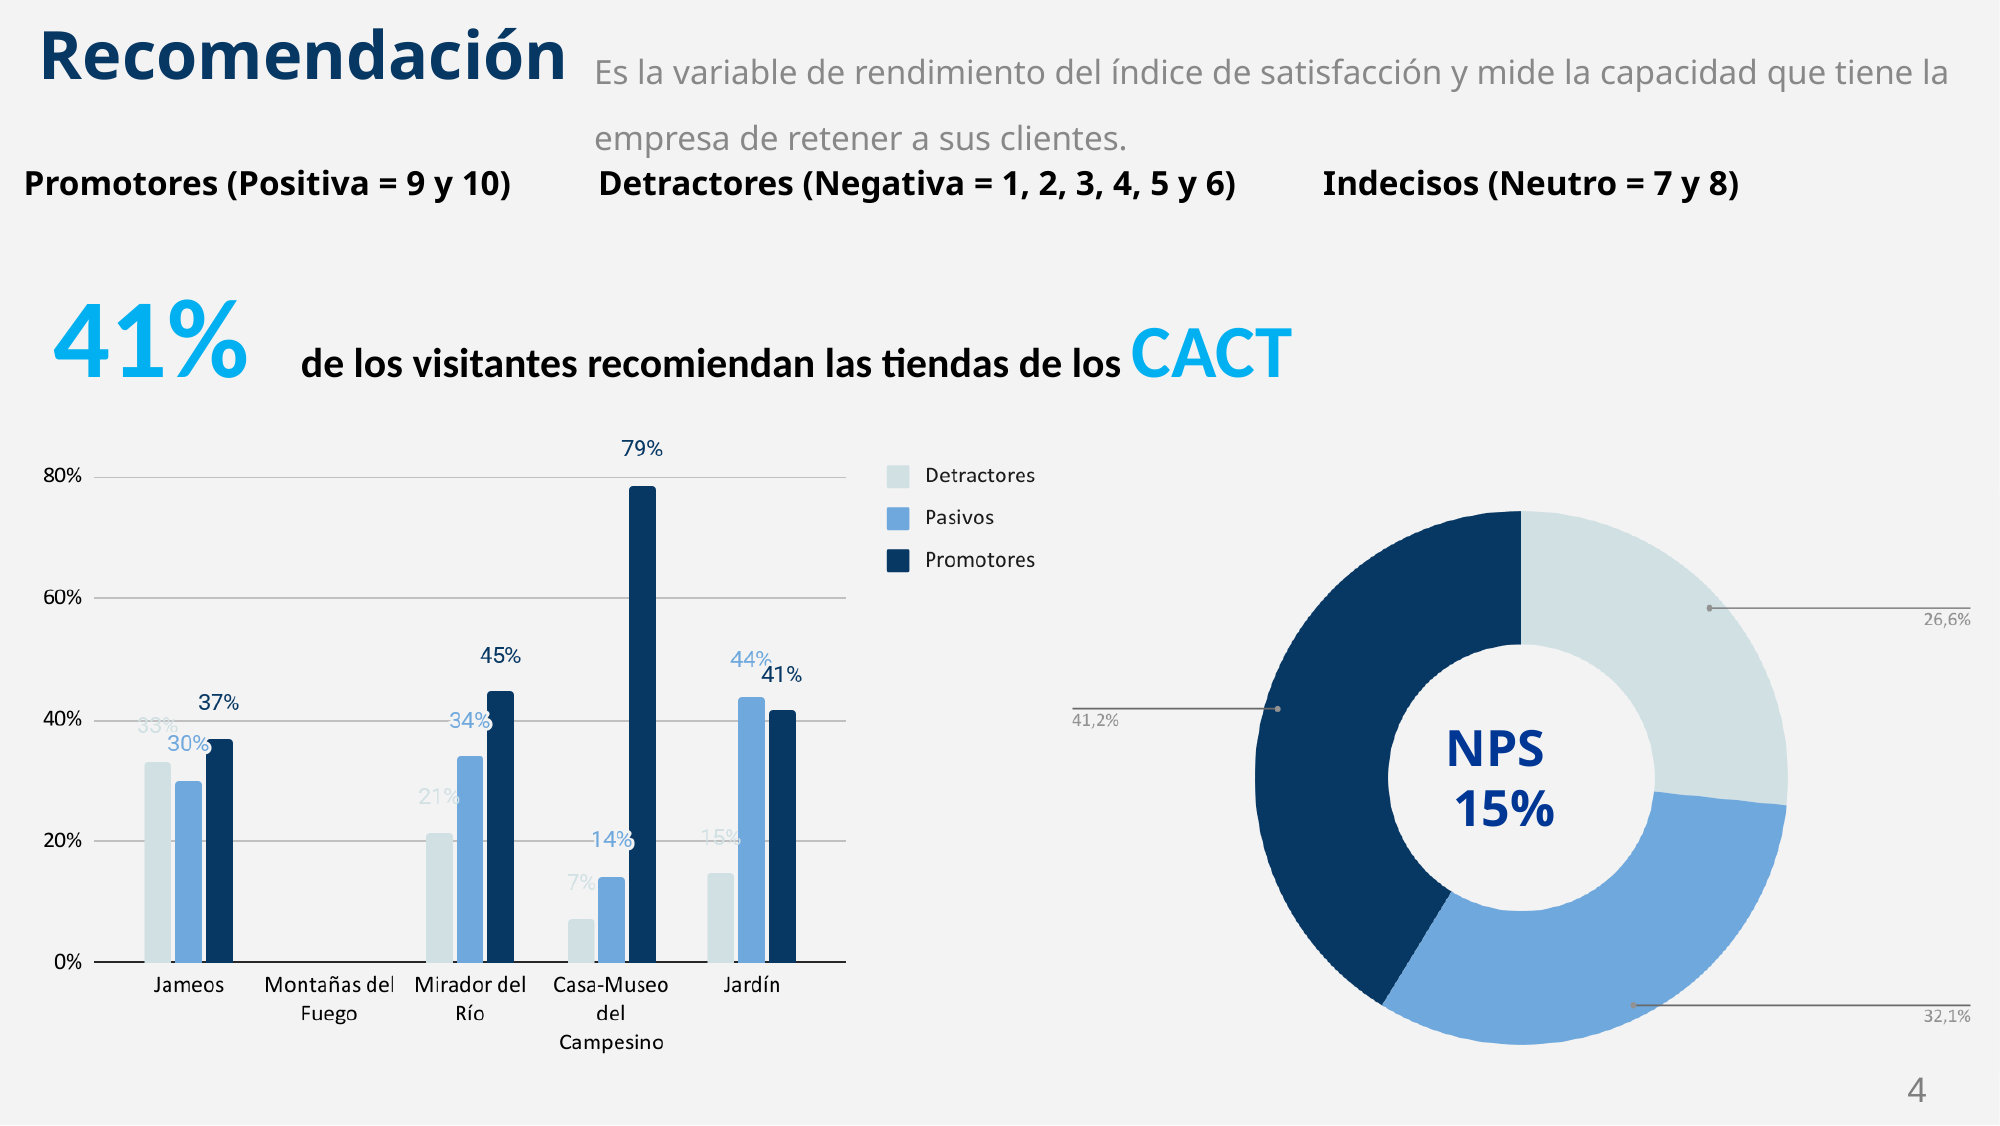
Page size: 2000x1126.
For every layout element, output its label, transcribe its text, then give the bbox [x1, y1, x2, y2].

text_box Recomendación [38, 0, 531, 106]
text_box NPS 15% [1445, 716, 1563, 837]
text_box Es la variable de rendimiento del índice de satisfacción y mide la capacidad que tiene la empresa de retener a sus clientes. [531, 0, 2000, 277]
slide_number <number> [1478, 1058, 1945, 1119]
text_box 41% de los visitantes recomiendan las tiendas de los CACT [38, 257, 1375, 410]
picture [10, 432, 2000, 1087]
text_box Promotores (Positiva = 9 y 10) Detractores (Negativa = 1, 2, 3, 4, 5 y 6) Indecisos (Neutro = 7 y 8) [23, 128, 531, 235]
